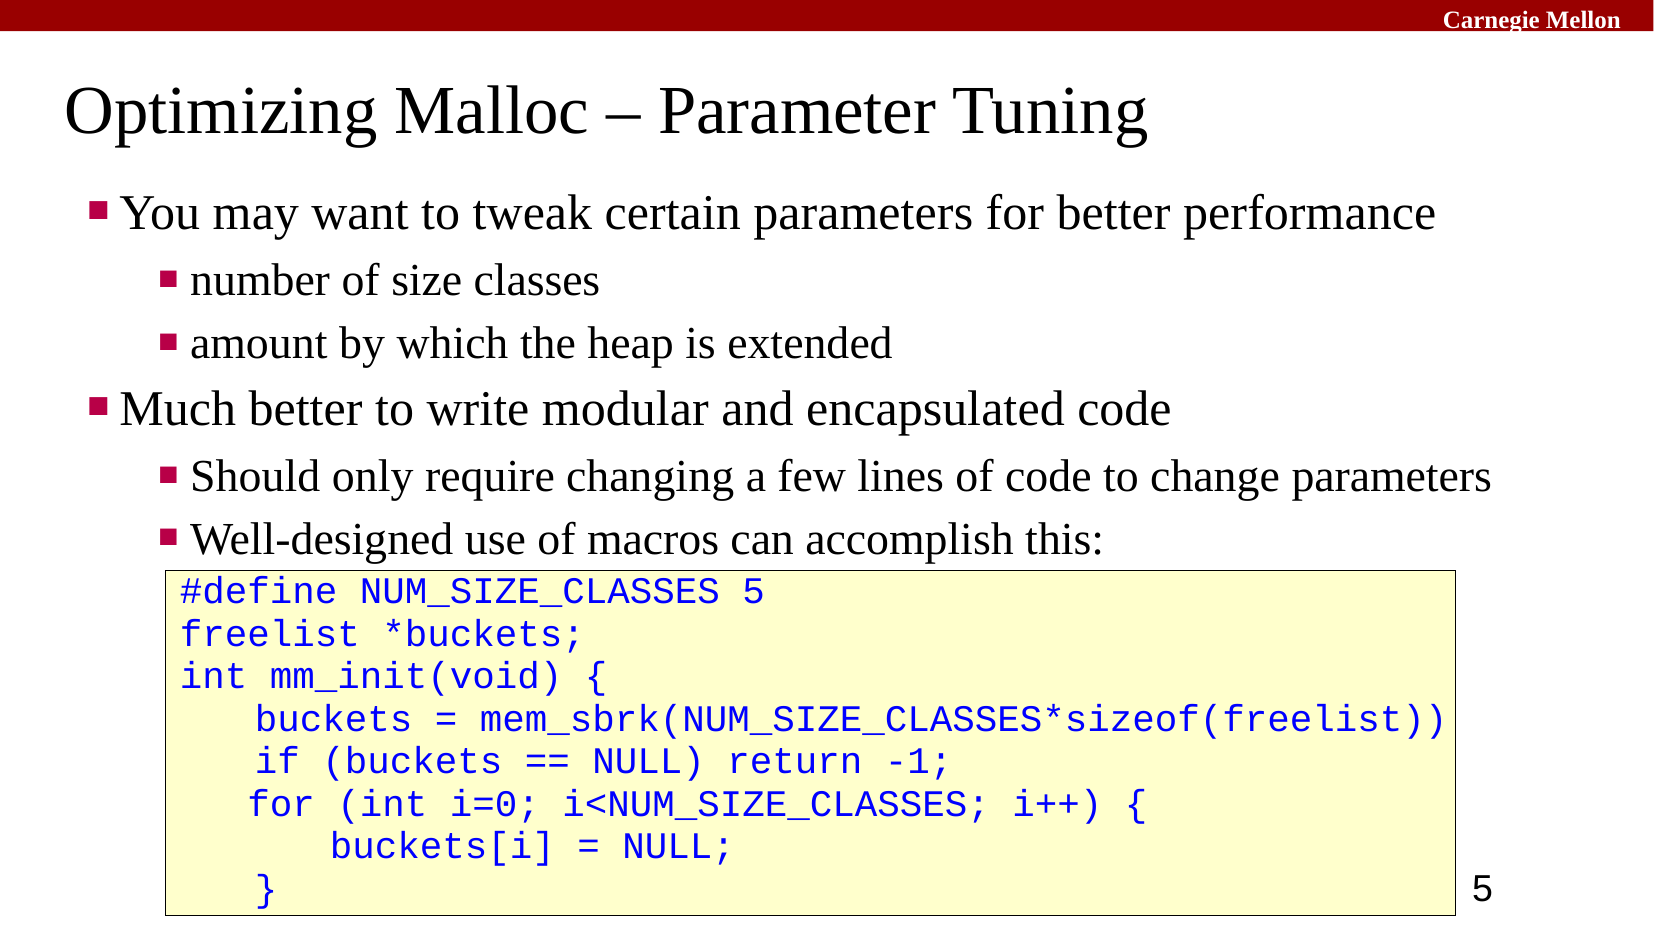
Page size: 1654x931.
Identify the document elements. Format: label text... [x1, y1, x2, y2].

text_box #define NUM_SIZE_CLASSES 5 freelist *buckets; int mm_init(void) { buckets = mem_sbrk(NUM_SIZE_CLASSES*sizeof(freelist)) if (buckets == NULL) return -1; for (int i=0; i<NUM_SIZE_CLASSES; i++) { buckets[i] = NULL; } [165, 570, 1456, 916]
list You may want to tweak certain parameters for better performance number of size classes amount by which the heap is extended Much better to write modular and encapsulated code Should only require changing a few lines of code to change parameters Well-designed use of macros can accomplish this: [71, 184, 1576, 708]
title Optimizing Malloc – Parameter Tuning [64, 58, 1576, 163]
